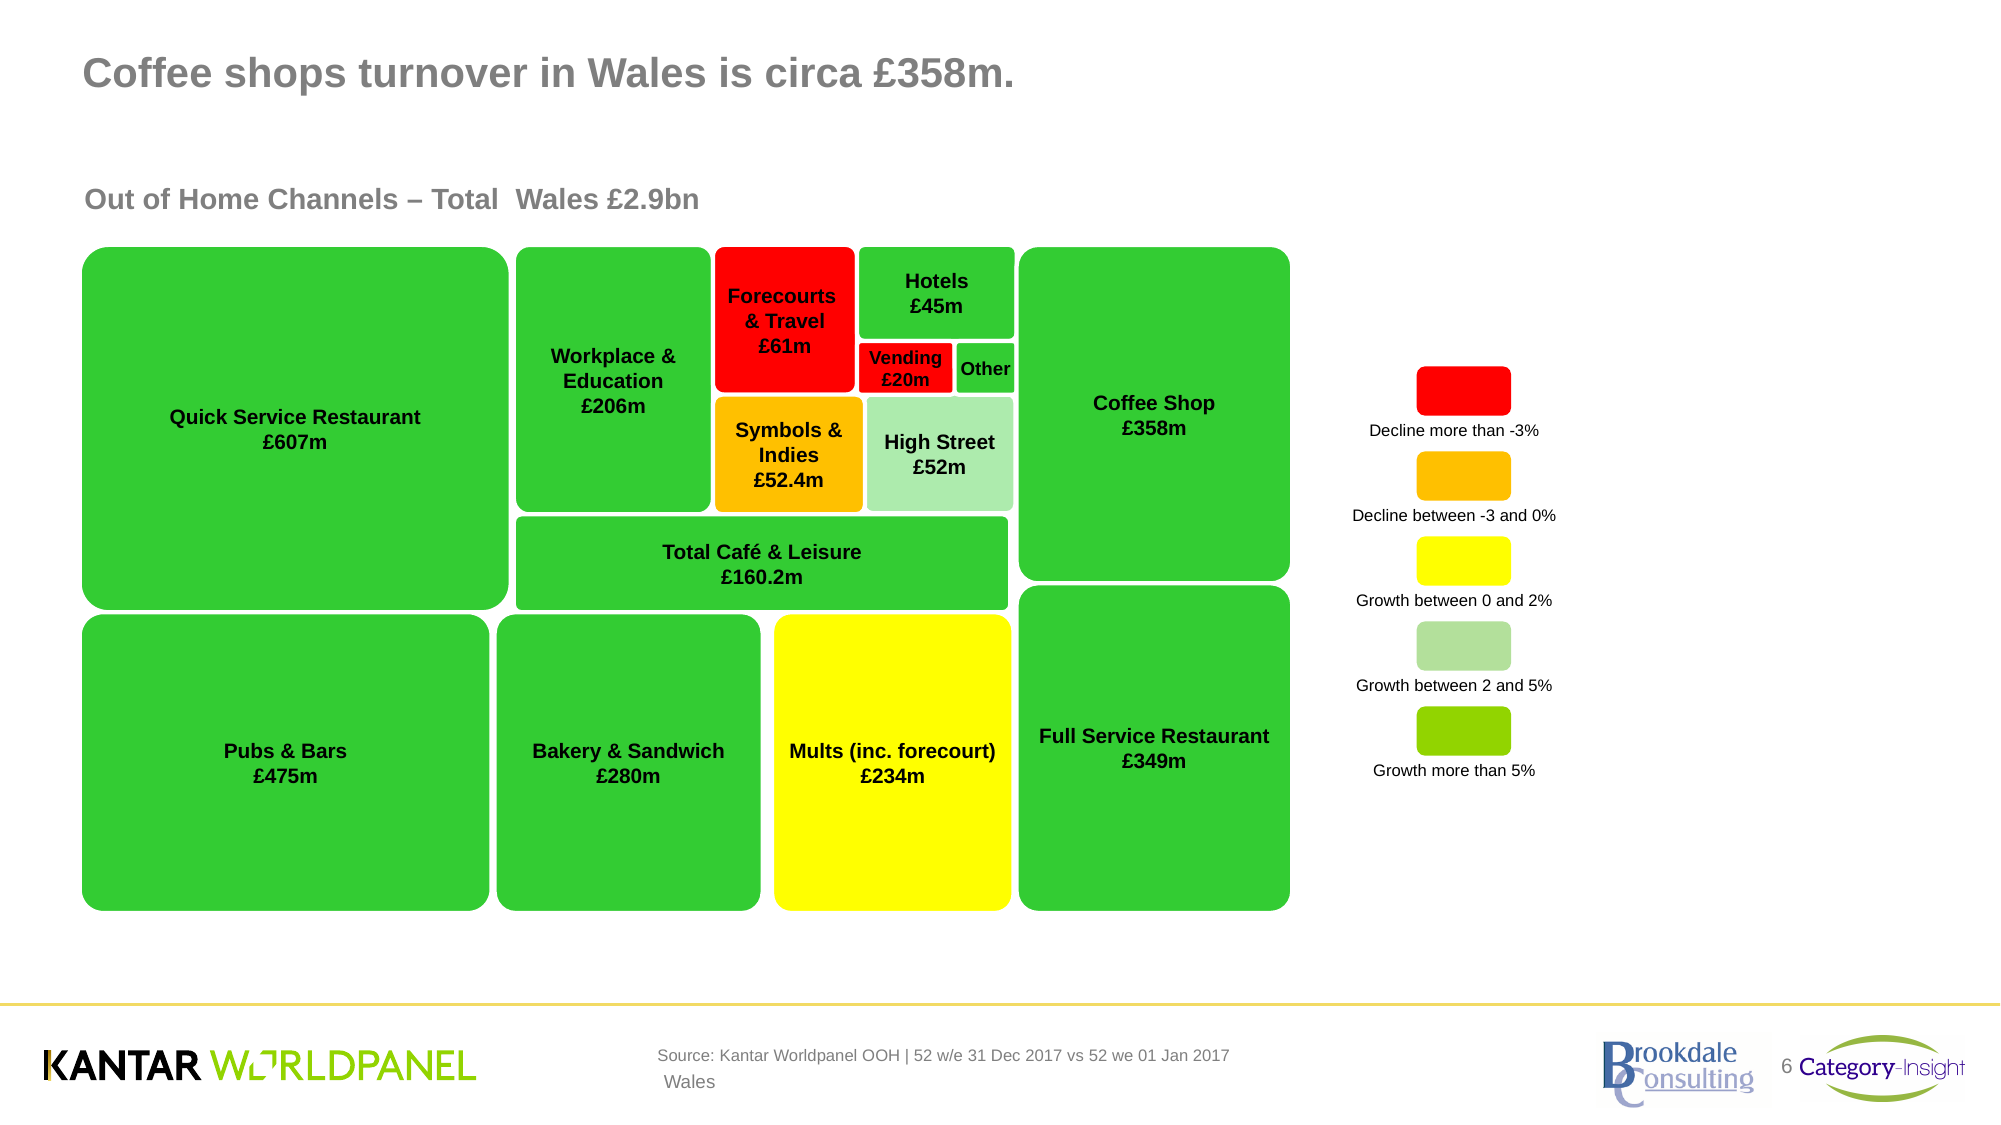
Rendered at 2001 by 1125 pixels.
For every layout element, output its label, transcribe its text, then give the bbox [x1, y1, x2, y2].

text_box [1416, 451, 1512, 487]
text_box Growth between 2 and 5% [1305, 657, 1604, 713]
text_box 6 [1780, 1048, 1941, 1082]
text_box Coffee Shop £358m [1016, 244, 1293, 583]
text_box Out of Home Channels – Total Wales £2.9bn [78, 173, 858, 233]
text_box [1416, 536, 1512, 572]
text_box Symbols & Indies £52.4m [712, 394, 866, 514]
text_box Growth more than 5% [1305, 742, 1604, 798]
text_box Full Service Restaurant £349m [1016, 583, 1293, 913]
text_box Hotels £45m [857, 244, 1017, 342]
text_box [1416, 706, 1512, 742]
text_box Other [954, 341, 1016, 395]
text_box Forecourts & Travel £61m [712, 244, 858, 394]
text_box Coffee shops turnover in Wales is circa £358m. [67, 38, 1949, 105]
text_box Decline between -3 and 0% [1305, 487, 1604, 543]
text_box Growth between 0 and 2% [1305, 572, 1604, 628]
text_box Source: Kantar Worldpanel OOH | 52 w/e 31 Dec 2017 vs 52 we 01 Jan 2017 [642, 1037, 1293, 1068]
text_box Decline more than -3% [1305, 402, 1604, 458]
text_box Vending £20m [857, 341, 955, 395]
text_box Workplace & Education £206m [513, 244, 714, 514]
text_box Mults (inc. forecourt) £234m [772, 612, 1014, 913]
text_box High Street £52m [864, 393, 1016, 514]
text_box Bakery & Sandwich £280m [494, 612, 763, 913]
text_box Wales [663, 1069, 817, 1093]
text_box Pubs & Bars £475m [79, 612, 492, 913]
text_box Total Café & Leisure £160.2m [513, 514, 1011, 613]
text_box [1416, 366, 1512, 402]
text_box Quick Service Restaurant £607m [79, 244, 511, 613]
text_box [1416, 621, 1512, 657]
